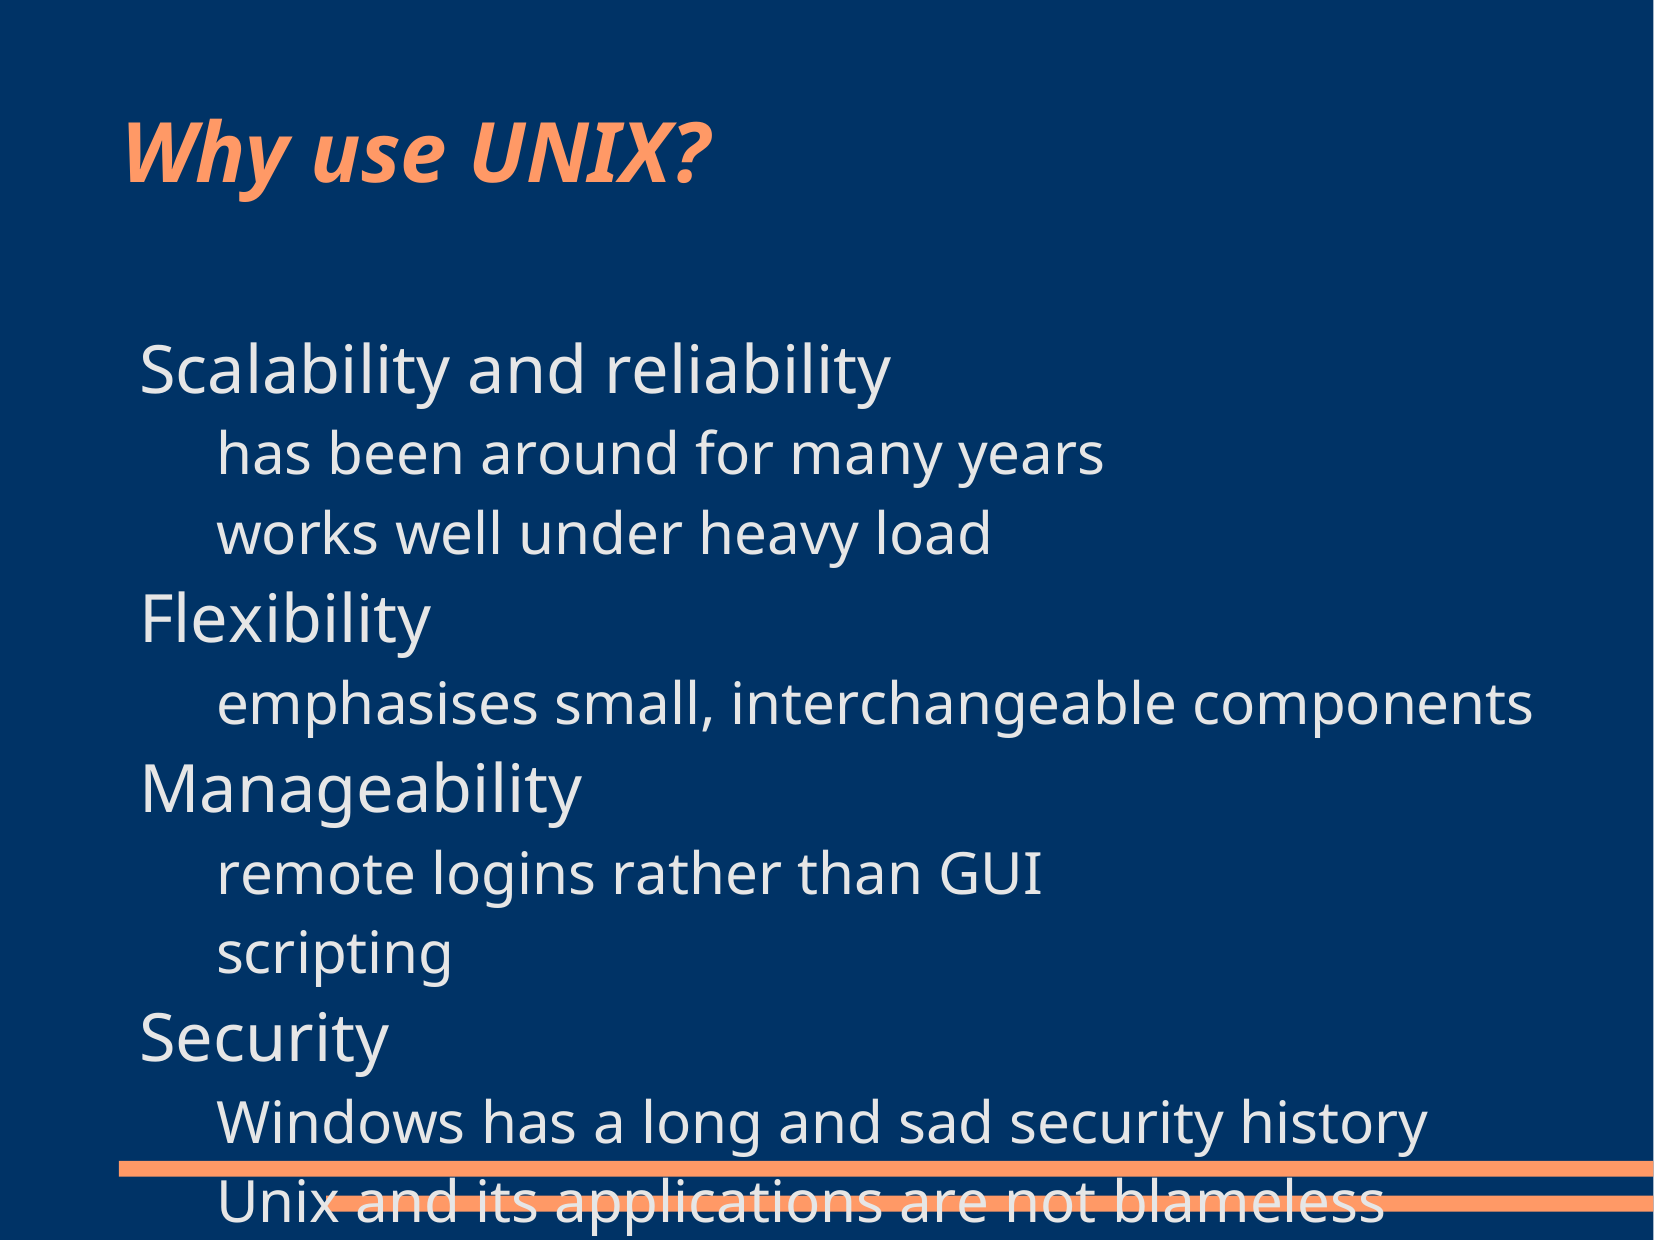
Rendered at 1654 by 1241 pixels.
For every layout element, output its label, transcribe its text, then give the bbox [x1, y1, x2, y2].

list Scalability and reliability has been around for many years works well under heavy load Flexibility emphasises small, interchangeable components Manageability remote logins rather than GUI scripting Security Windows has a long and sad security history Unix and its applications are not blameless though [121, 322, 1561, 1210]
title Why use UNIX? [121, 46, 1534, 254]
